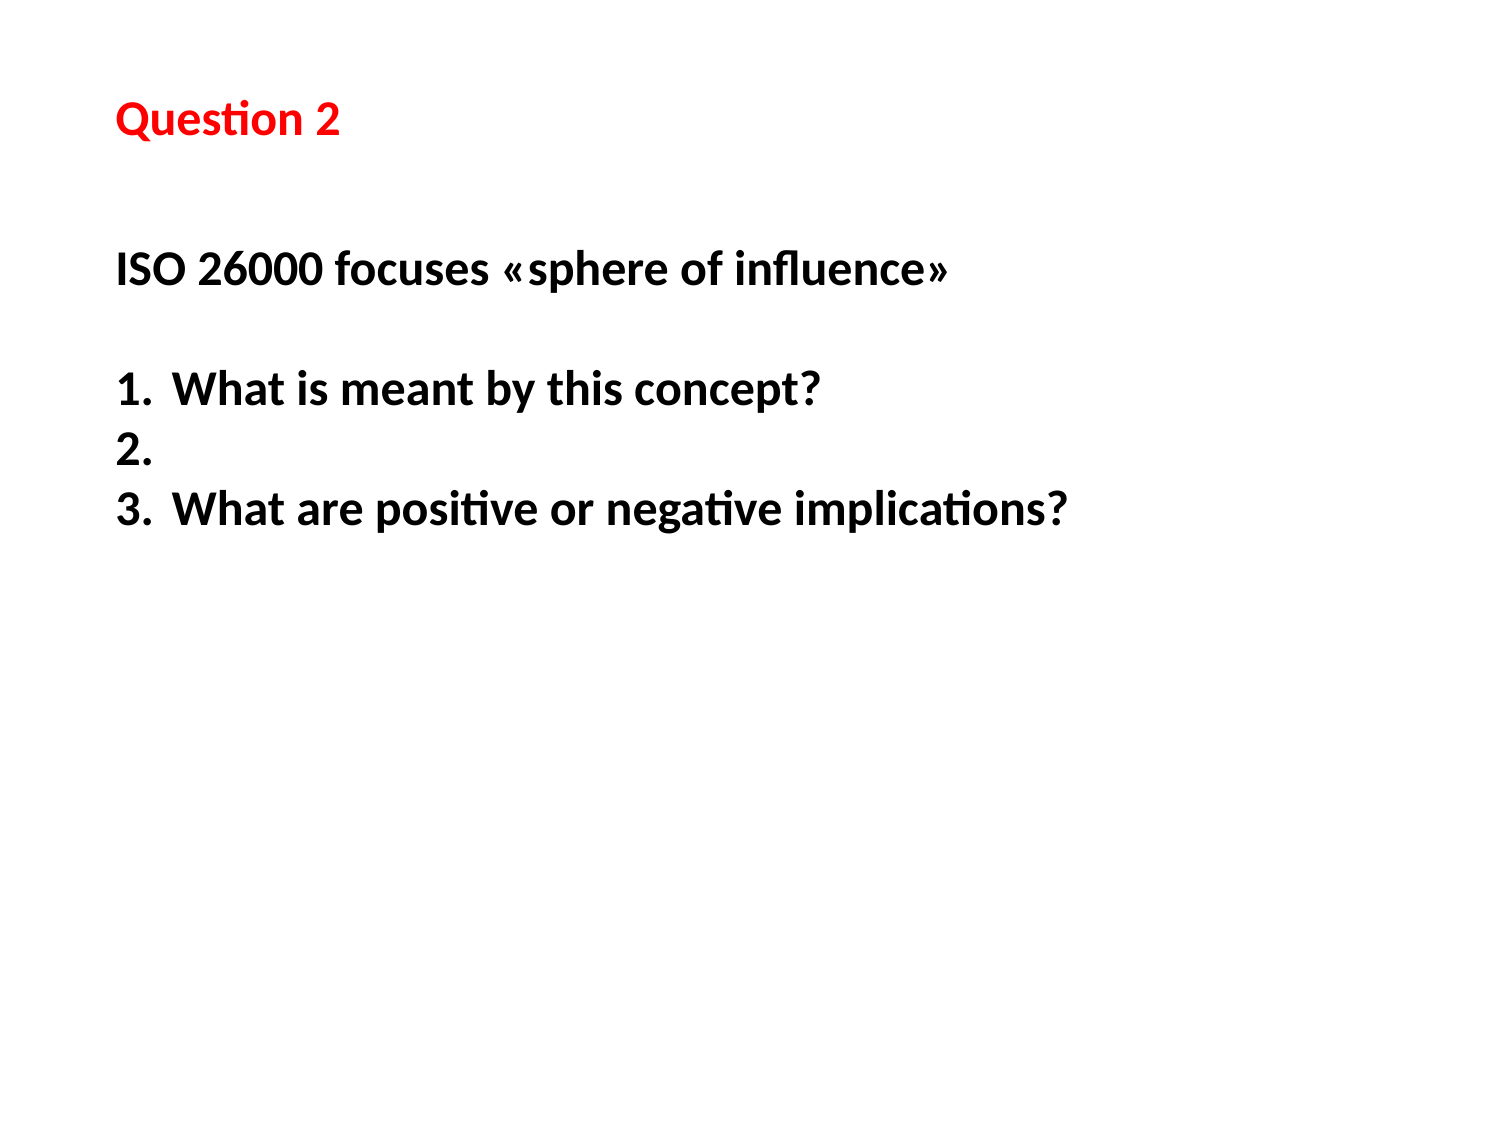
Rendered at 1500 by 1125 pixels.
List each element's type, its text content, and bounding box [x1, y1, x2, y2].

text_box Question 2 ISO 26000 focuses «sphere of influence» What is meant by this concept? What are positive or negative implications? [100, 78, 1471, 700]
